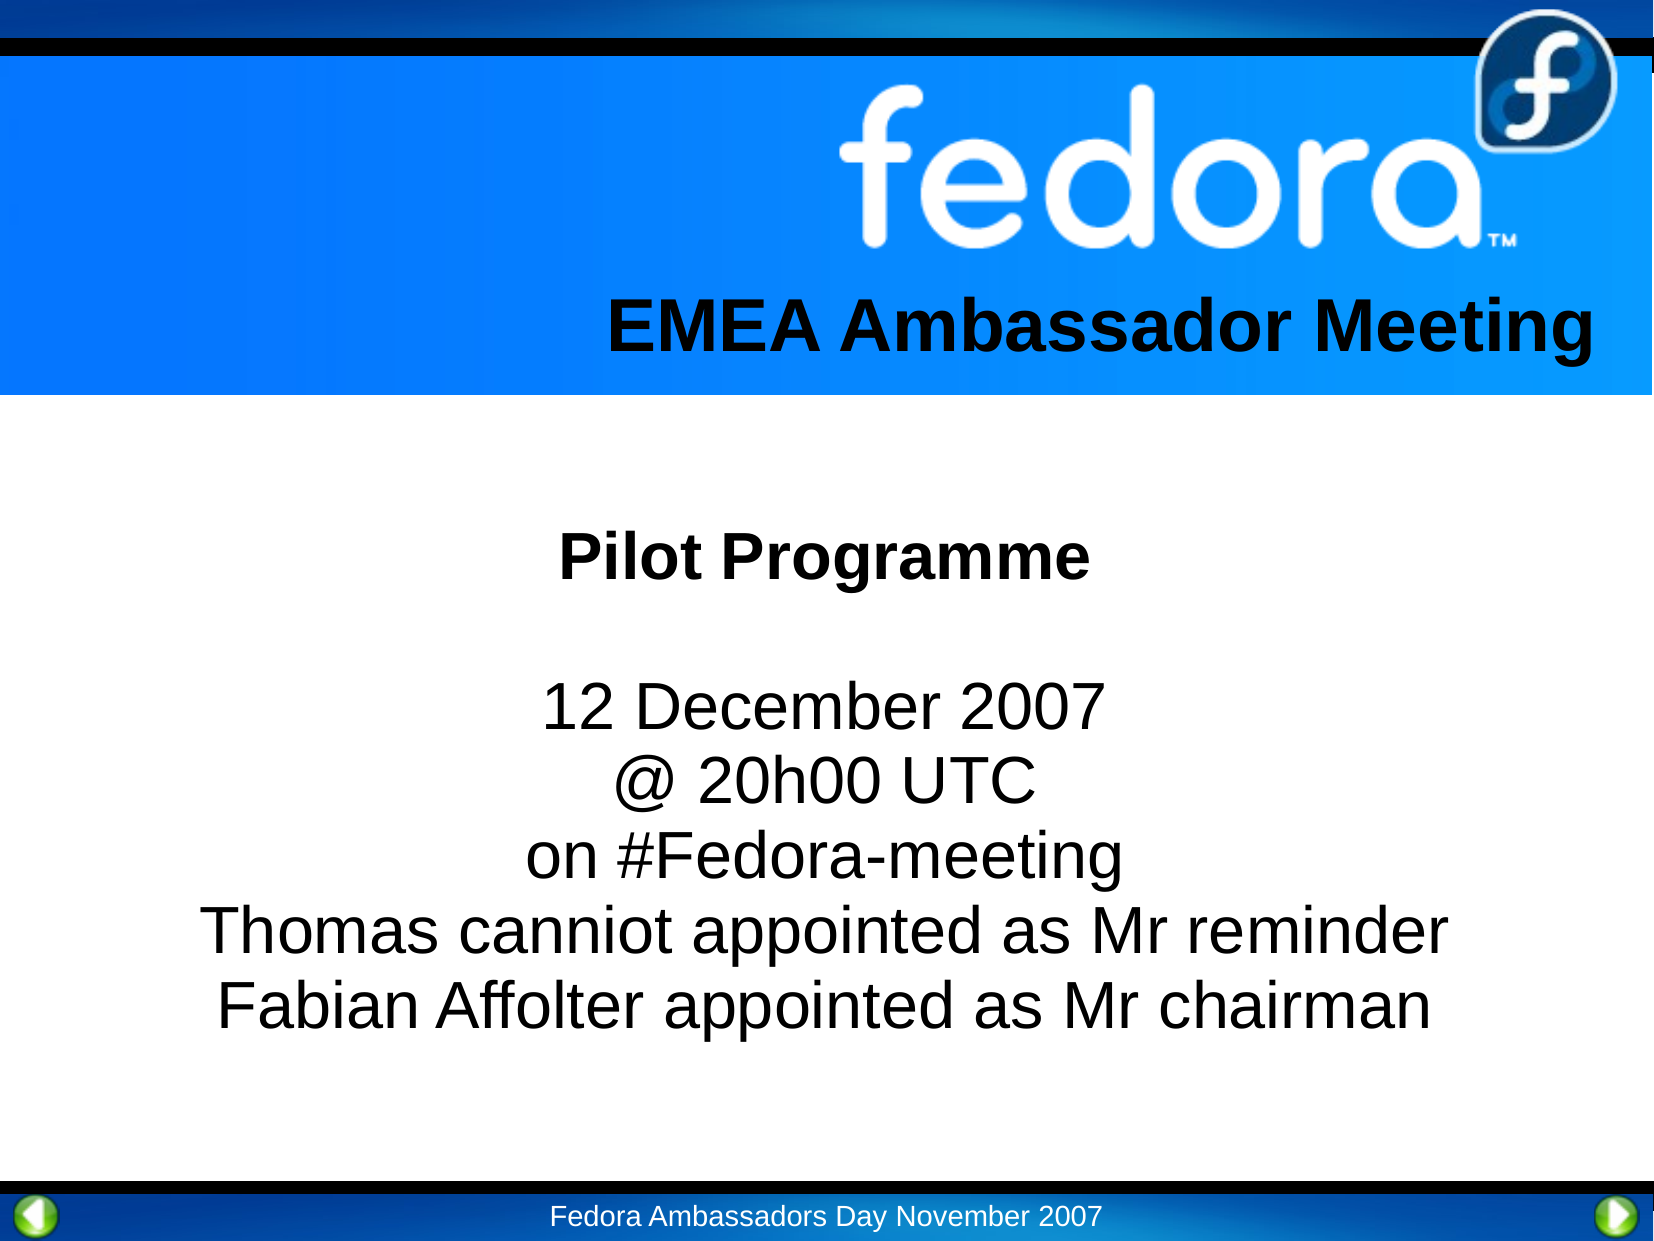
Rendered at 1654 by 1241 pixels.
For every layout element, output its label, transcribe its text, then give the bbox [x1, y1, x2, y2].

text_box Pilot Programme 12 December 2007 @ 20h00 UTC on #Fedora-meeting Thomas canniot appointed as Mr reminder Fabian Affolter appointed as Mr chairman [75, 511, 1576, 1125]
text_box EMEA Ambassador Meeting [591, 276, 1613, 376]
picture [0, 1194, 1654, 1241]
picture [1074, 1208, 1082, 1223]
picture [0, 0, 1654, 395]
picture [1008, 1212, 1016, 1217]
picture [1058, 1208, 1066, 1220]
